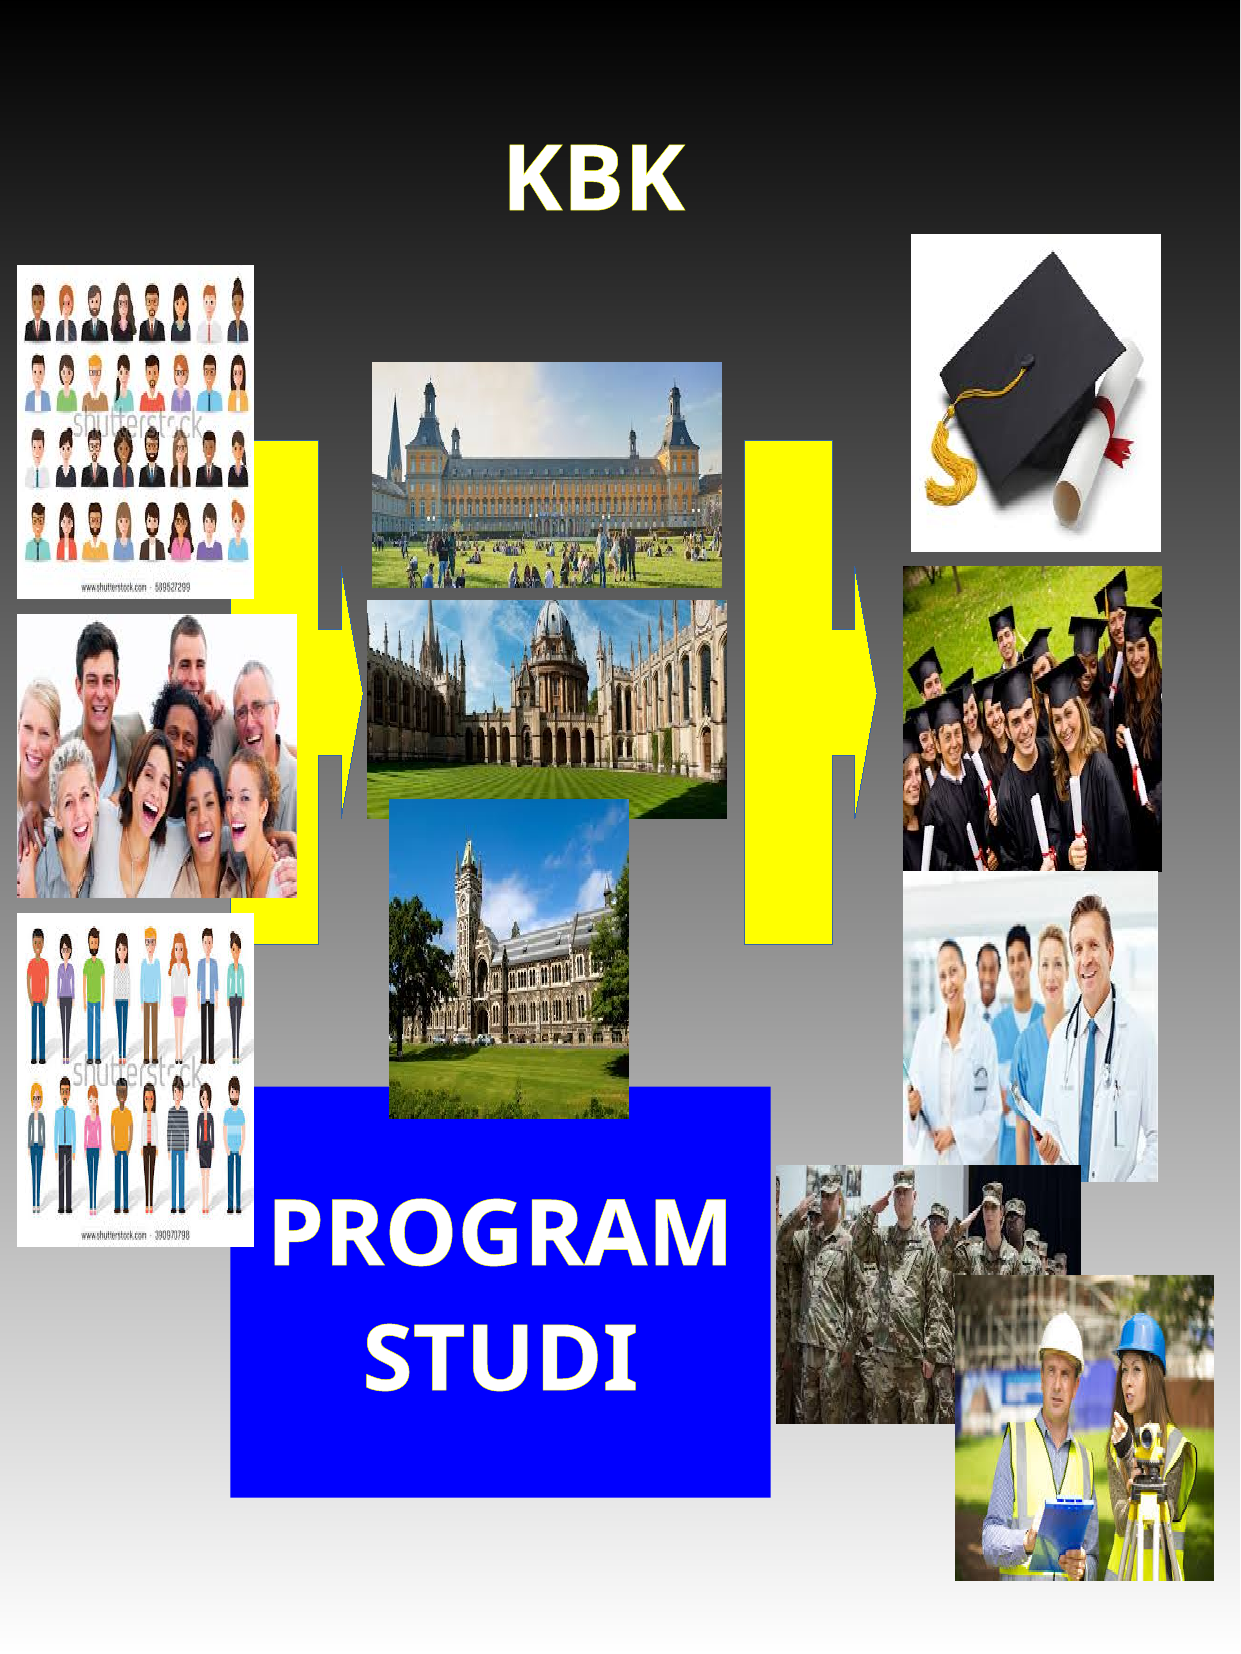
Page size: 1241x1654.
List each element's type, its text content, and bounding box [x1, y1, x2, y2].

picture [372, 362, 722, 588]
picture [776, 566, 1214, 1581]
picture [17, 614, 297, 898]
picture [17, 265, 254, 599]
text_box [744, 440, 878, 945]
picture [367, 600, 727, 1119]
text_box [230, 440, 364, 945]
title PROGRAM STUDI [230, 1086, 771, 1498]
picture [17, 913, 254, 1247]
picture [911, 234, 1161, 552]
title KBK [469, 81, 718, 268]
